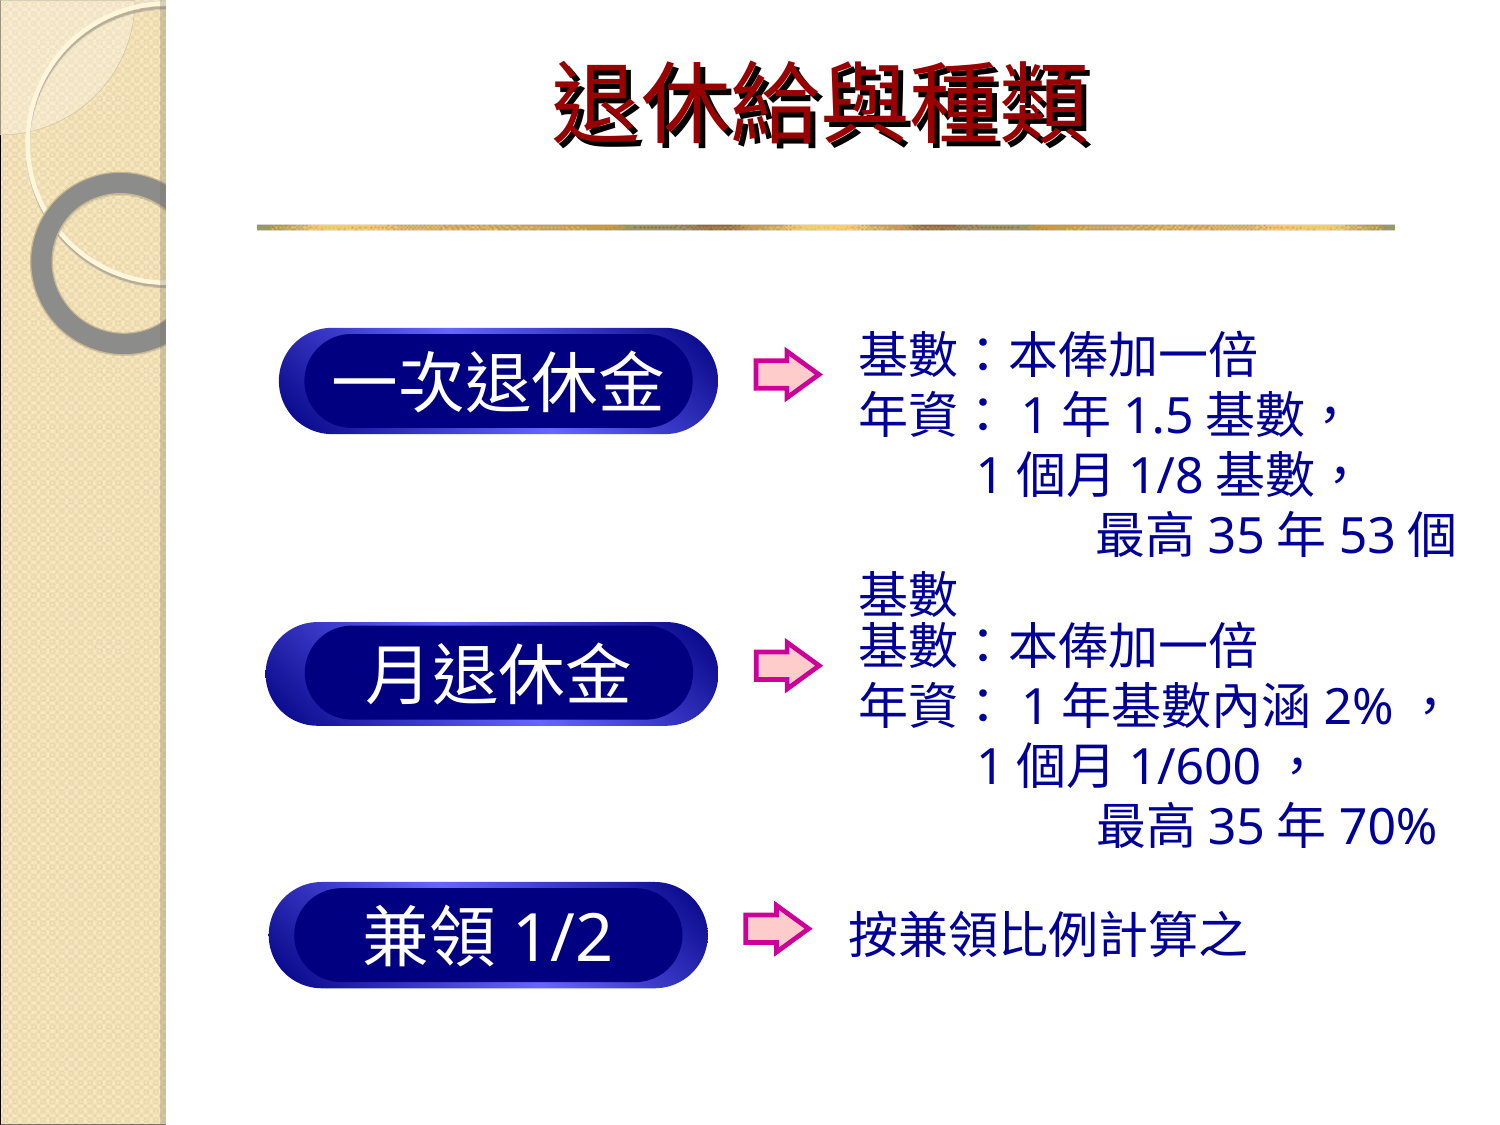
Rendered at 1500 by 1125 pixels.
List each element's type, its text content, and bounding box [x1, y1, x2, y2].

text_box [265, 622, 719, 726]
text_box 兼領1/2 [294, 888, 683, 983]
text_box [278, 327, 719, 435]
picture [257, 220, 1395, 240]
text_box [756, 642, 820, 689]
title 退休給與種類 [199, 16, 1442, 185]
text_box 按兼領比例計算之 [833, 895, 1474, 972]
text_box 基數：本俸加一倍 年資：1年1.5基數， 1個月1/8基數， 最高35年53個基數 [843, 315, 1484, 576]
text_box [745, 905, 809, 953]
text_box [268, 881, 708, 989]
text_box 基數：本俸加一倍 年資：1年基數內涵2%， 1個月1/600， 最高35年70% [844, 607, 1485, 865]
text_box [756, 351, 819, 398]
text_box 一次退休金 [304, 334, 693, 428]
text_box 月退休金 [304, 625, 694, 720]
